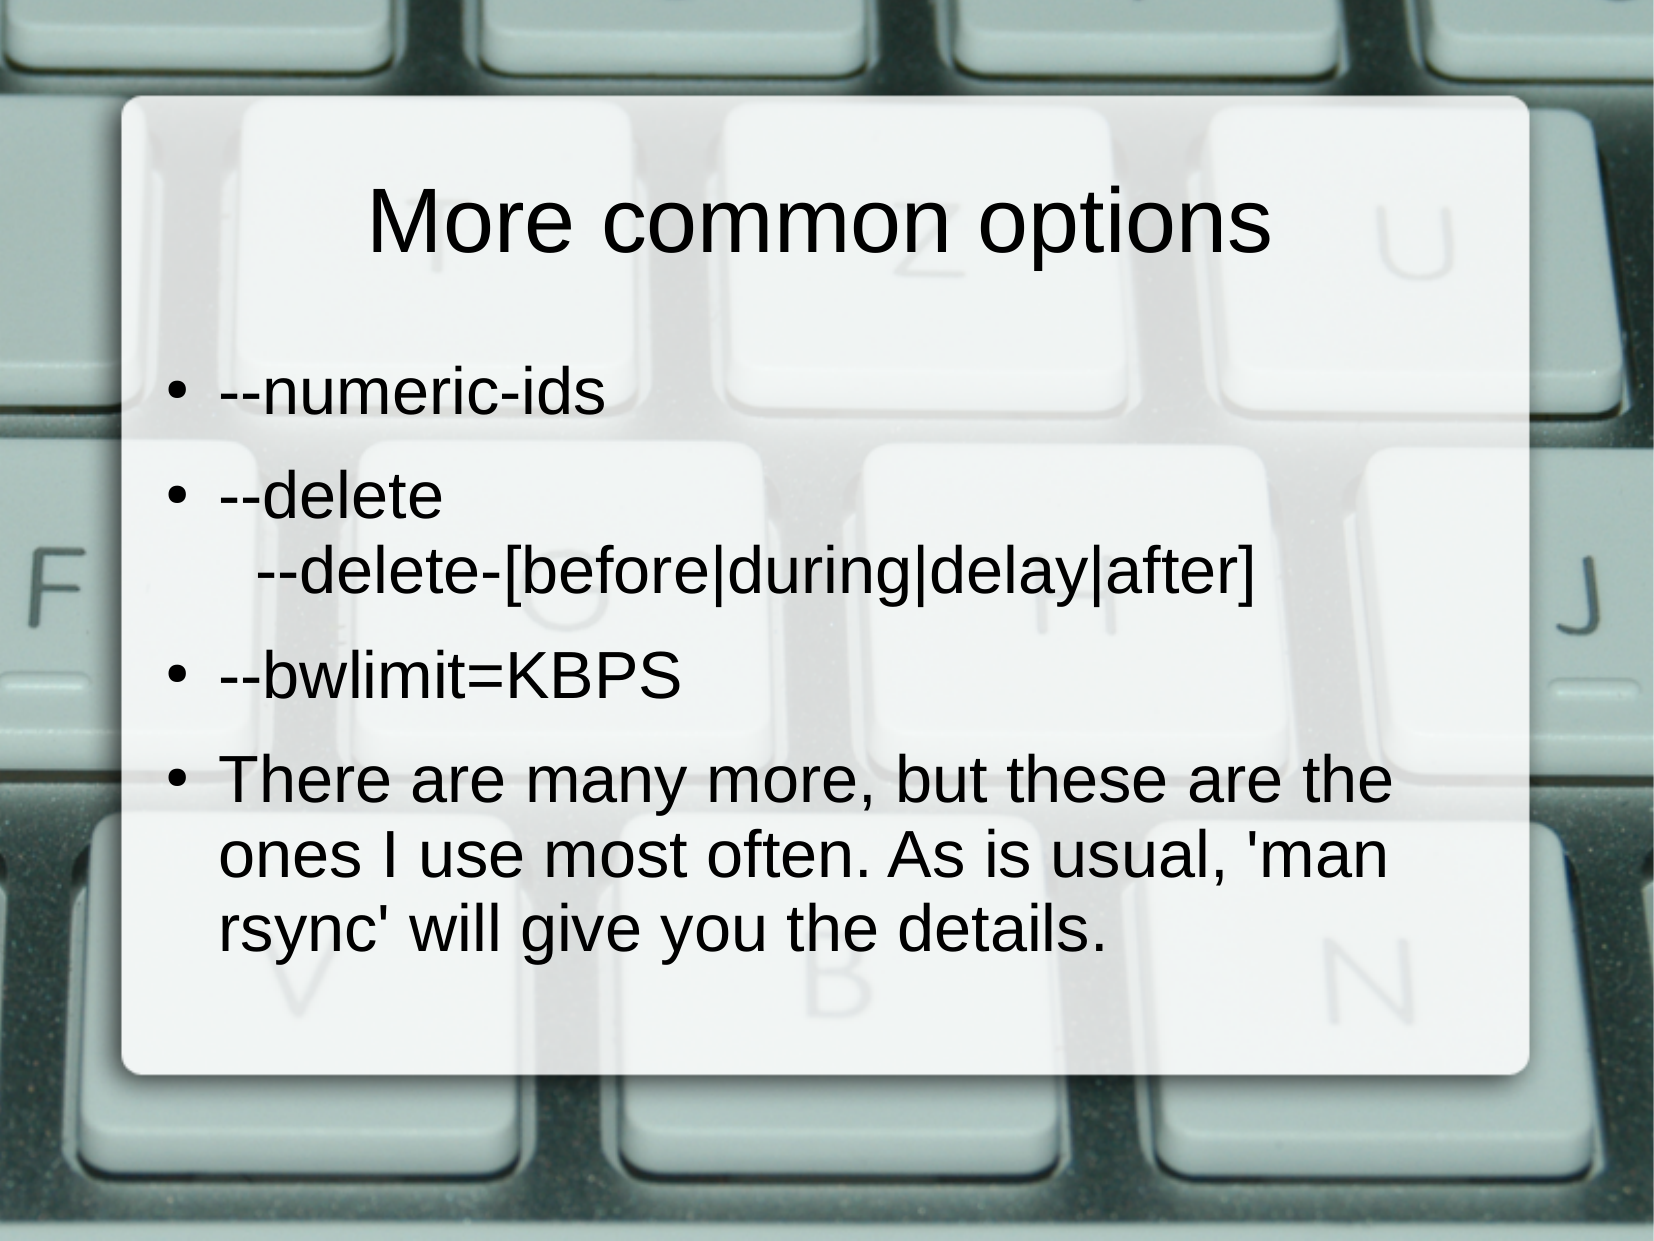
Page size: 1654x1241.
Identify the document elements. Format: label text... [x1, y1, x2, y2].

title More common options [135, 125, 1506, 318]
picture [0, 0, 1654, 1241]
list --numeric-ids --delete --delete-[before|during|delay|after] --bwlimit=KBPS There are many more, but these are the ones I use most often. As is usual, 'man rsync' will give you the details. [147, 354, 1506, 1049]
